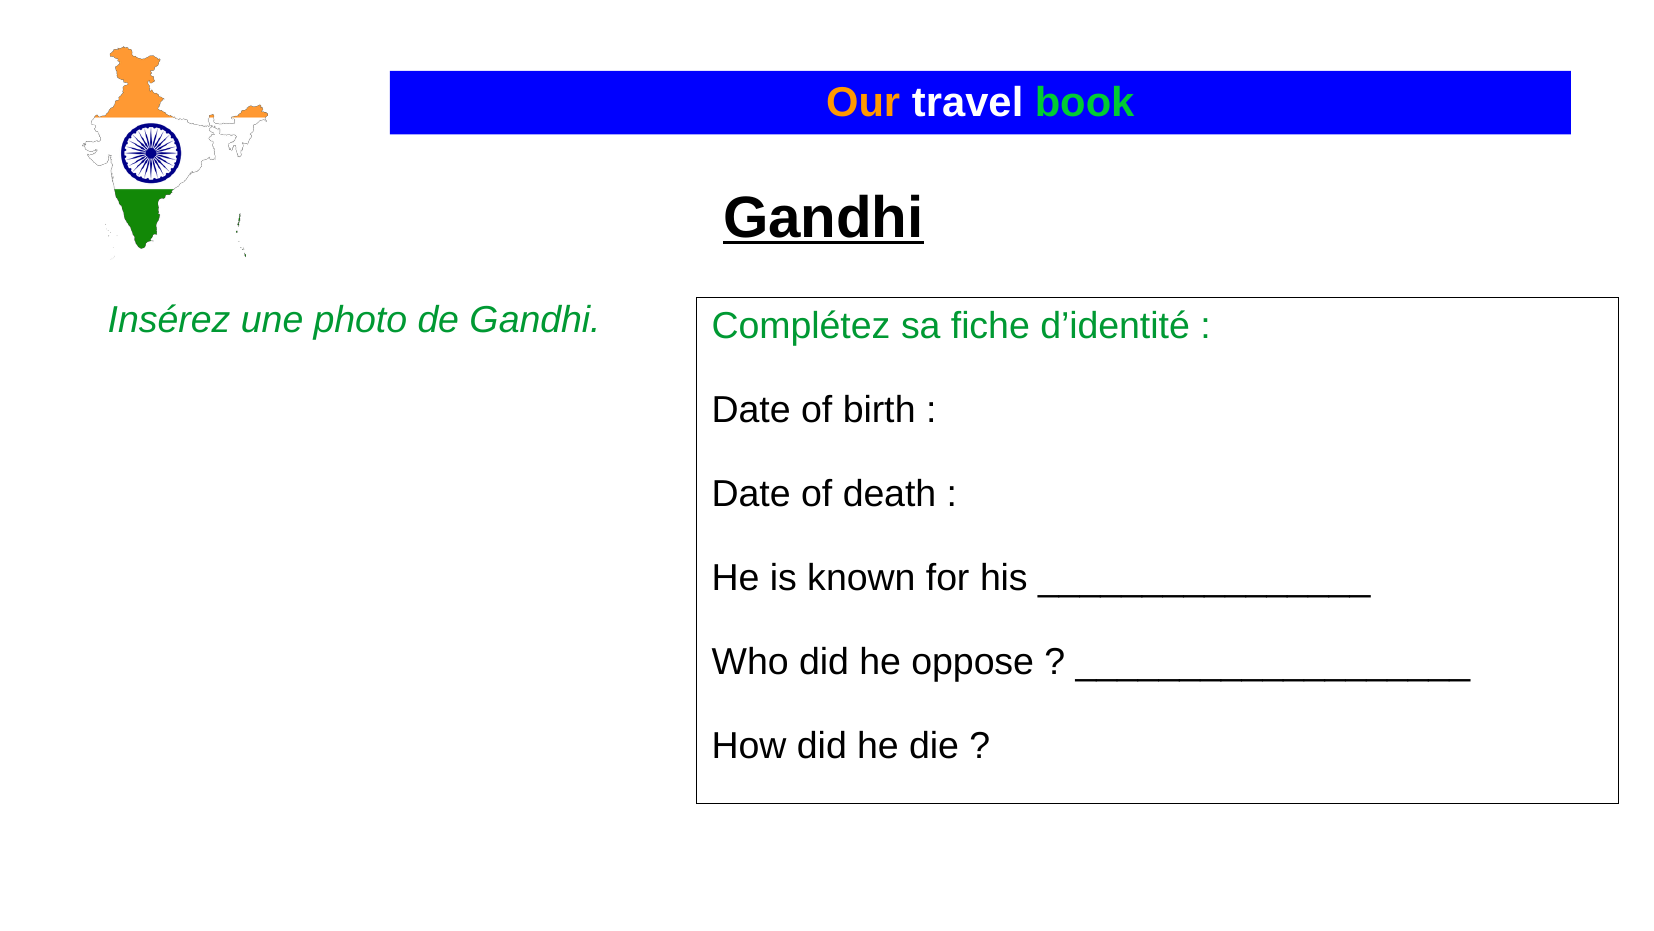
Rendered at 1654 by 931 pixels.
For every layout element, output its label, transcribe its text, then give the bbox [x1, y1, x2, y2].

text_box Insérez une photo de Gandhi. [92, 290, 626, 355]
text_box Our travel book [389, 70, 1571, 135]
picture [82, 46, 268, 260]
text_box Complétez sa fiche d’identité : Date of birth : Date of death : He is known for his ________________ Who did he oppose ? ___________________ How did he die ? [696, 297, 1619, 804]
text_box Gandhi [708, 177, 939, 258]
